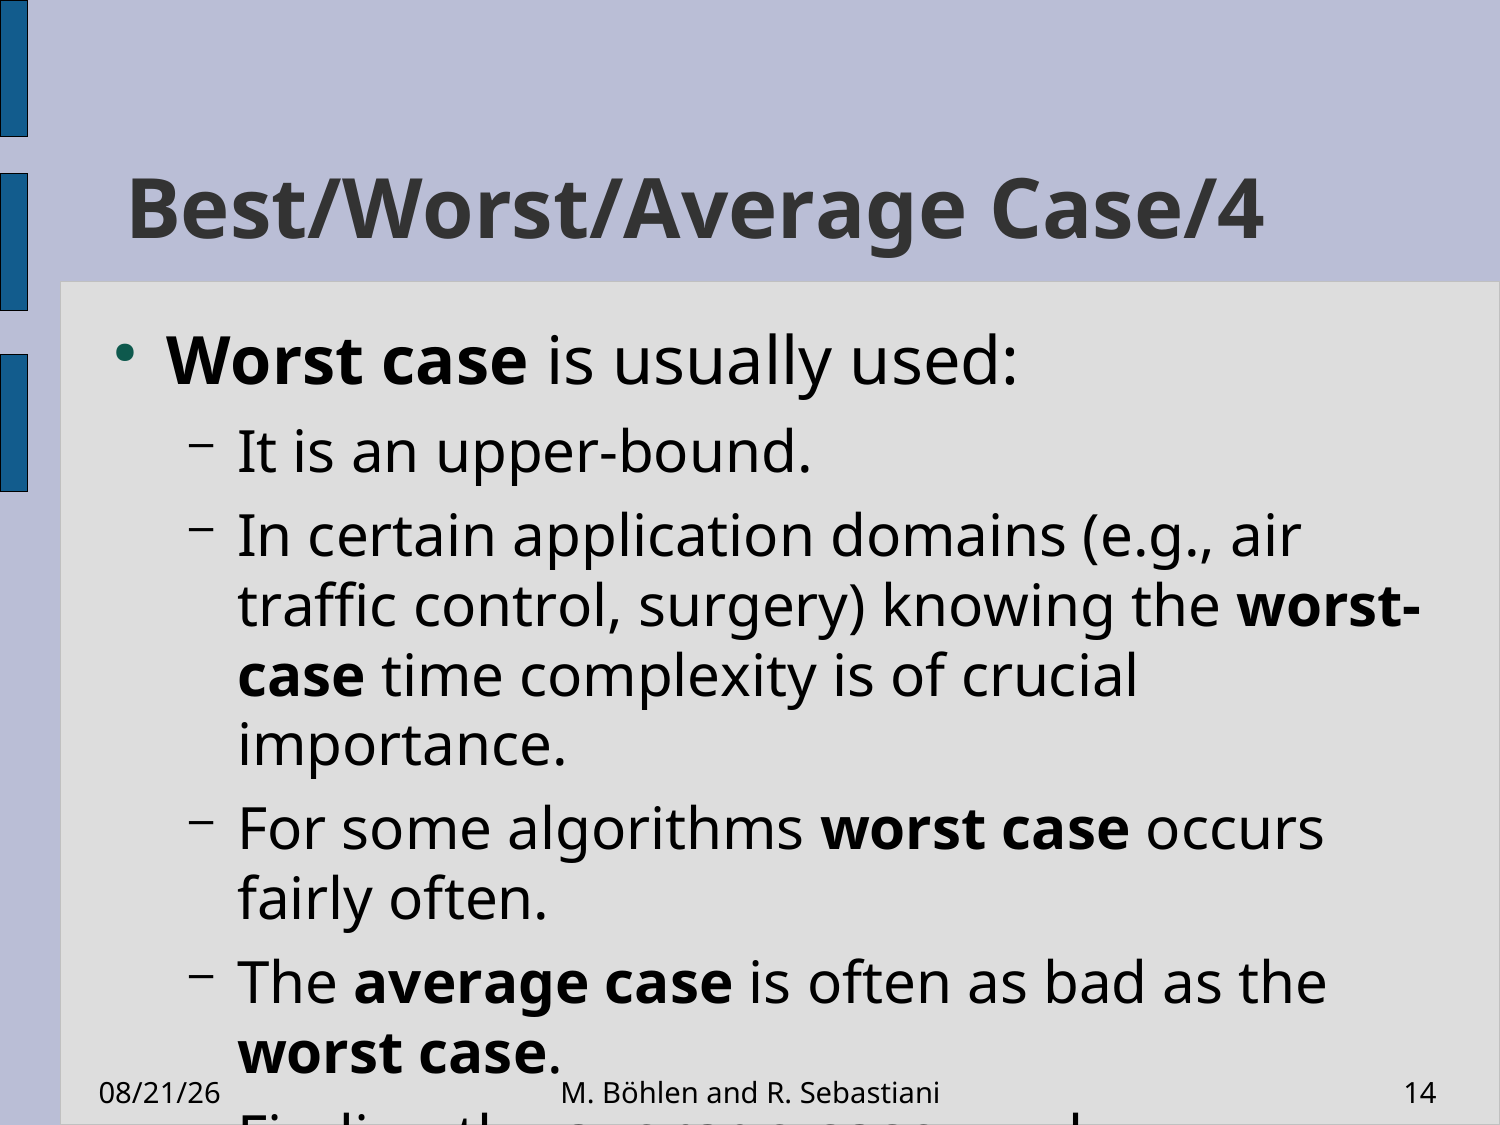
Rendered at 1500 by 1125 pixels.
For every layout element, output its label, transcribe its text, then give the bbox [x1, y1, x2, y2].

title Best/Worst/Average Case/4 [110, 67, 1392, 271]
list Worst case is usually used: It is an upper-bound. In certain application domains (e.g., air traffic control, surgery) knowing the worst-case time complexity is of crucial importance. For some algorithms worst case occurs fairly often. The average case is often as bad as the worst case. Finding the average case can be very difficult. [80, 312, 1440, 1038]
